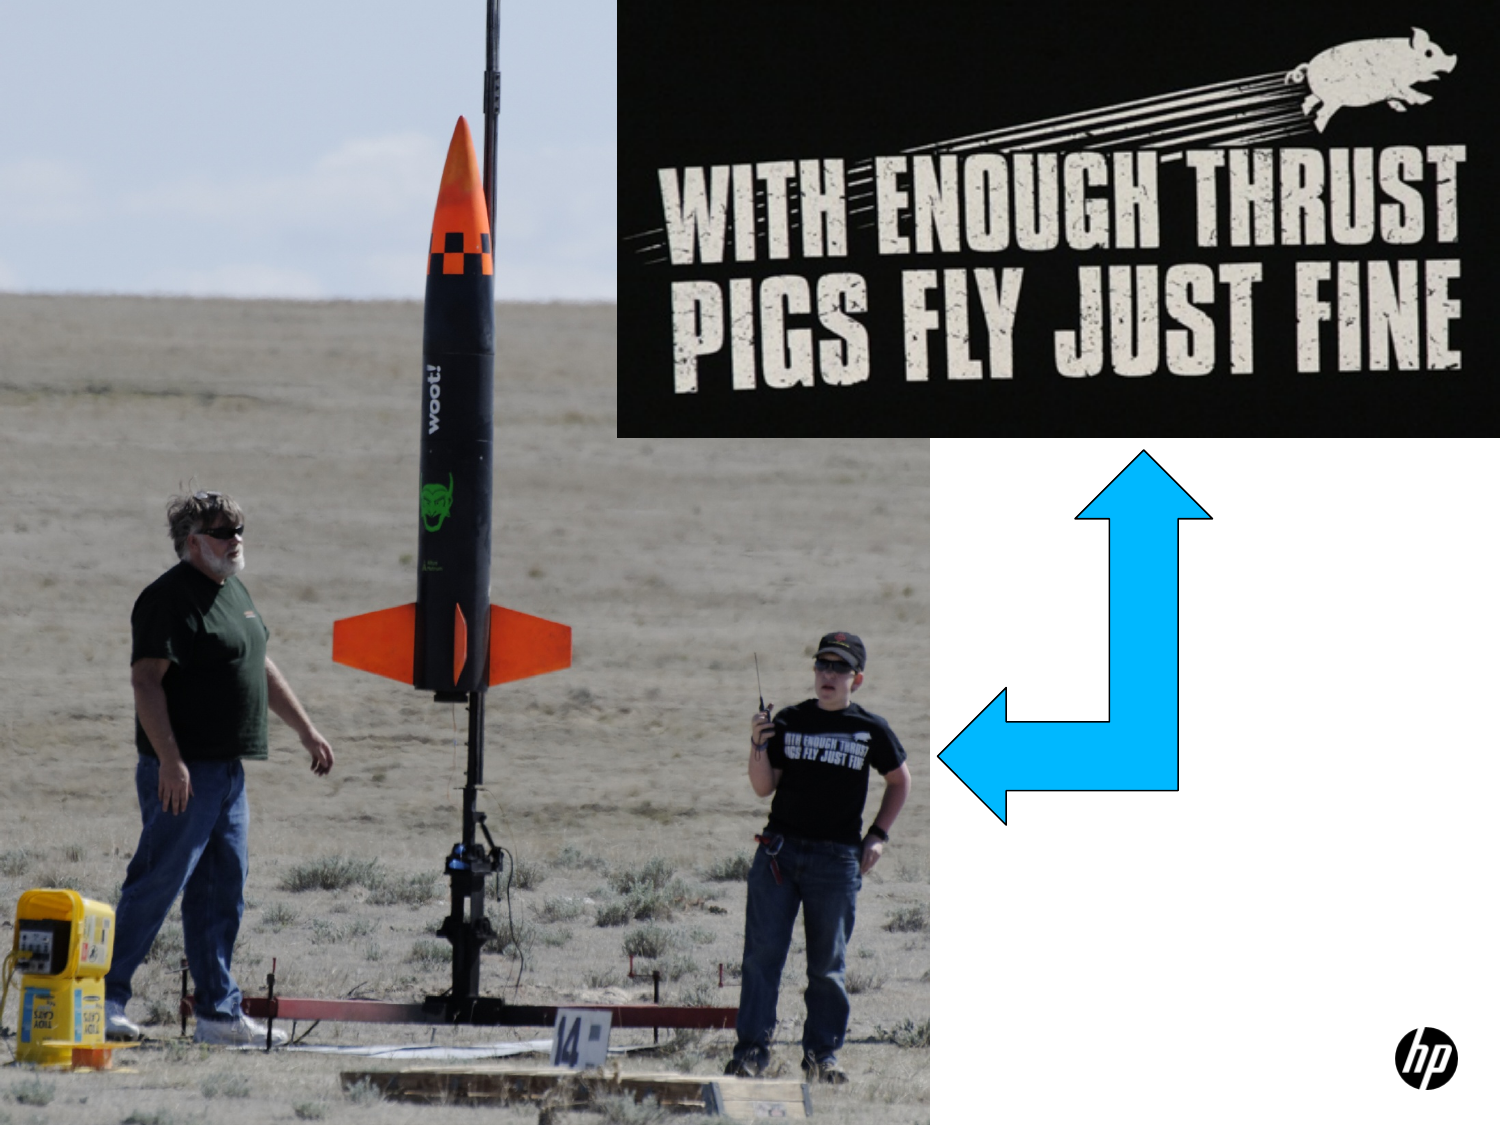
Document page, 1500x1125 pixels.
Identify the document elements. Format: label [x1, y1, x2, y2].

picture [0, 0, 1500, 1125]
text_box [937, 450, 1213, 826]
picture [1393, 1025, 1460, 1092]
